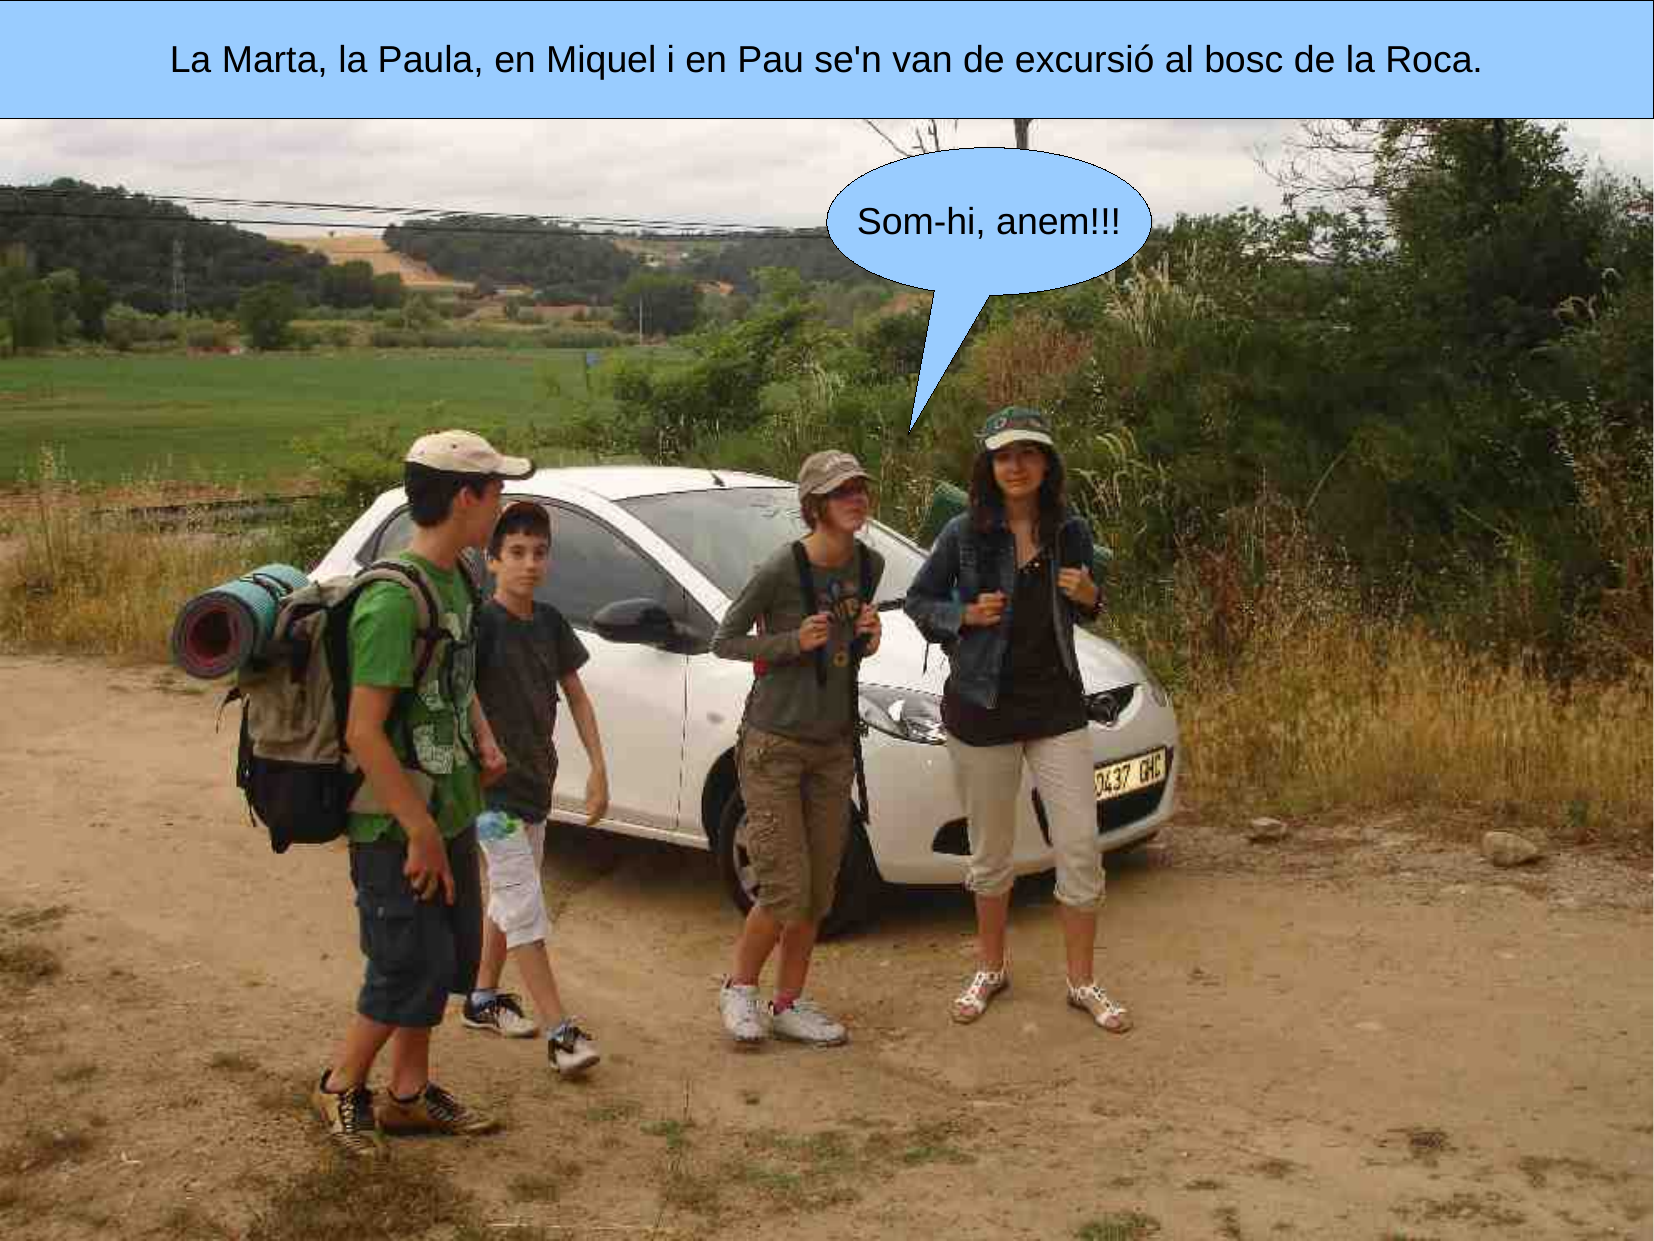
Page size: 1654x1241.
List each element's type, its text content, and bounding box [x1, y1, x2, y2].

text_box Som-hi, anem!!! [826, 147, 1152, 435]
picture [0, 119, 1654, 1241]
text_box La Marta, la Paula, en Miquel i en Pau se'n van de excursió al bosc de la Roca. [0, 0, 1654, 119]
